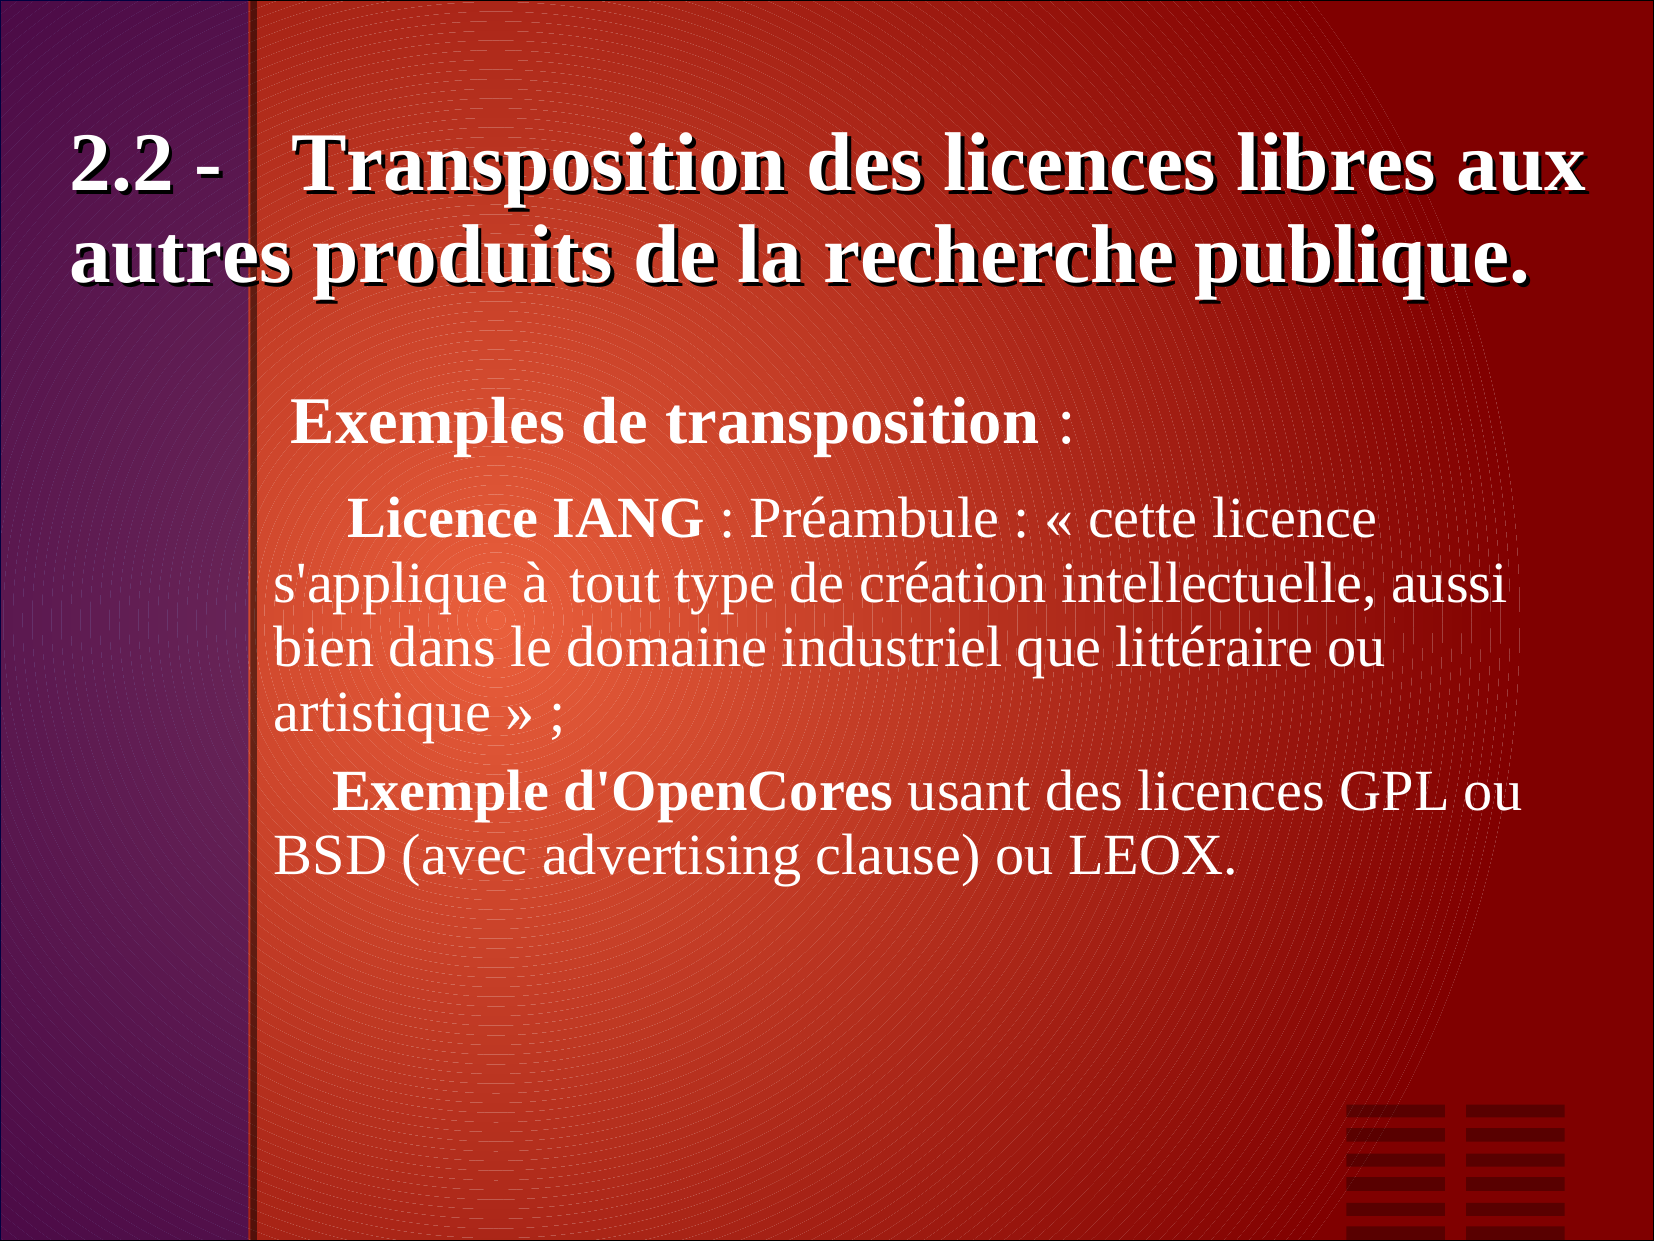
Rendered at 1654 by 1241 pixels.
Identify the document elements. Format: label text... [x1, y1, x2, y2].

title 2.2 - Transposition des licences libres aux autres produits de la recherche publique. [69, 104, 1604, 313]
subtitle Exemples de transposition : Licence IANG : Préambule : « cette licence s'applique à tout type de création intellectuelle, aussi bien dans le domaine industriel que littéraire ou artistique » ; Exemple d'OpenCores usant des licences GPL ou BSD (avec advertising clause) ou LEOX. [274, 208, 1611, 1127]
